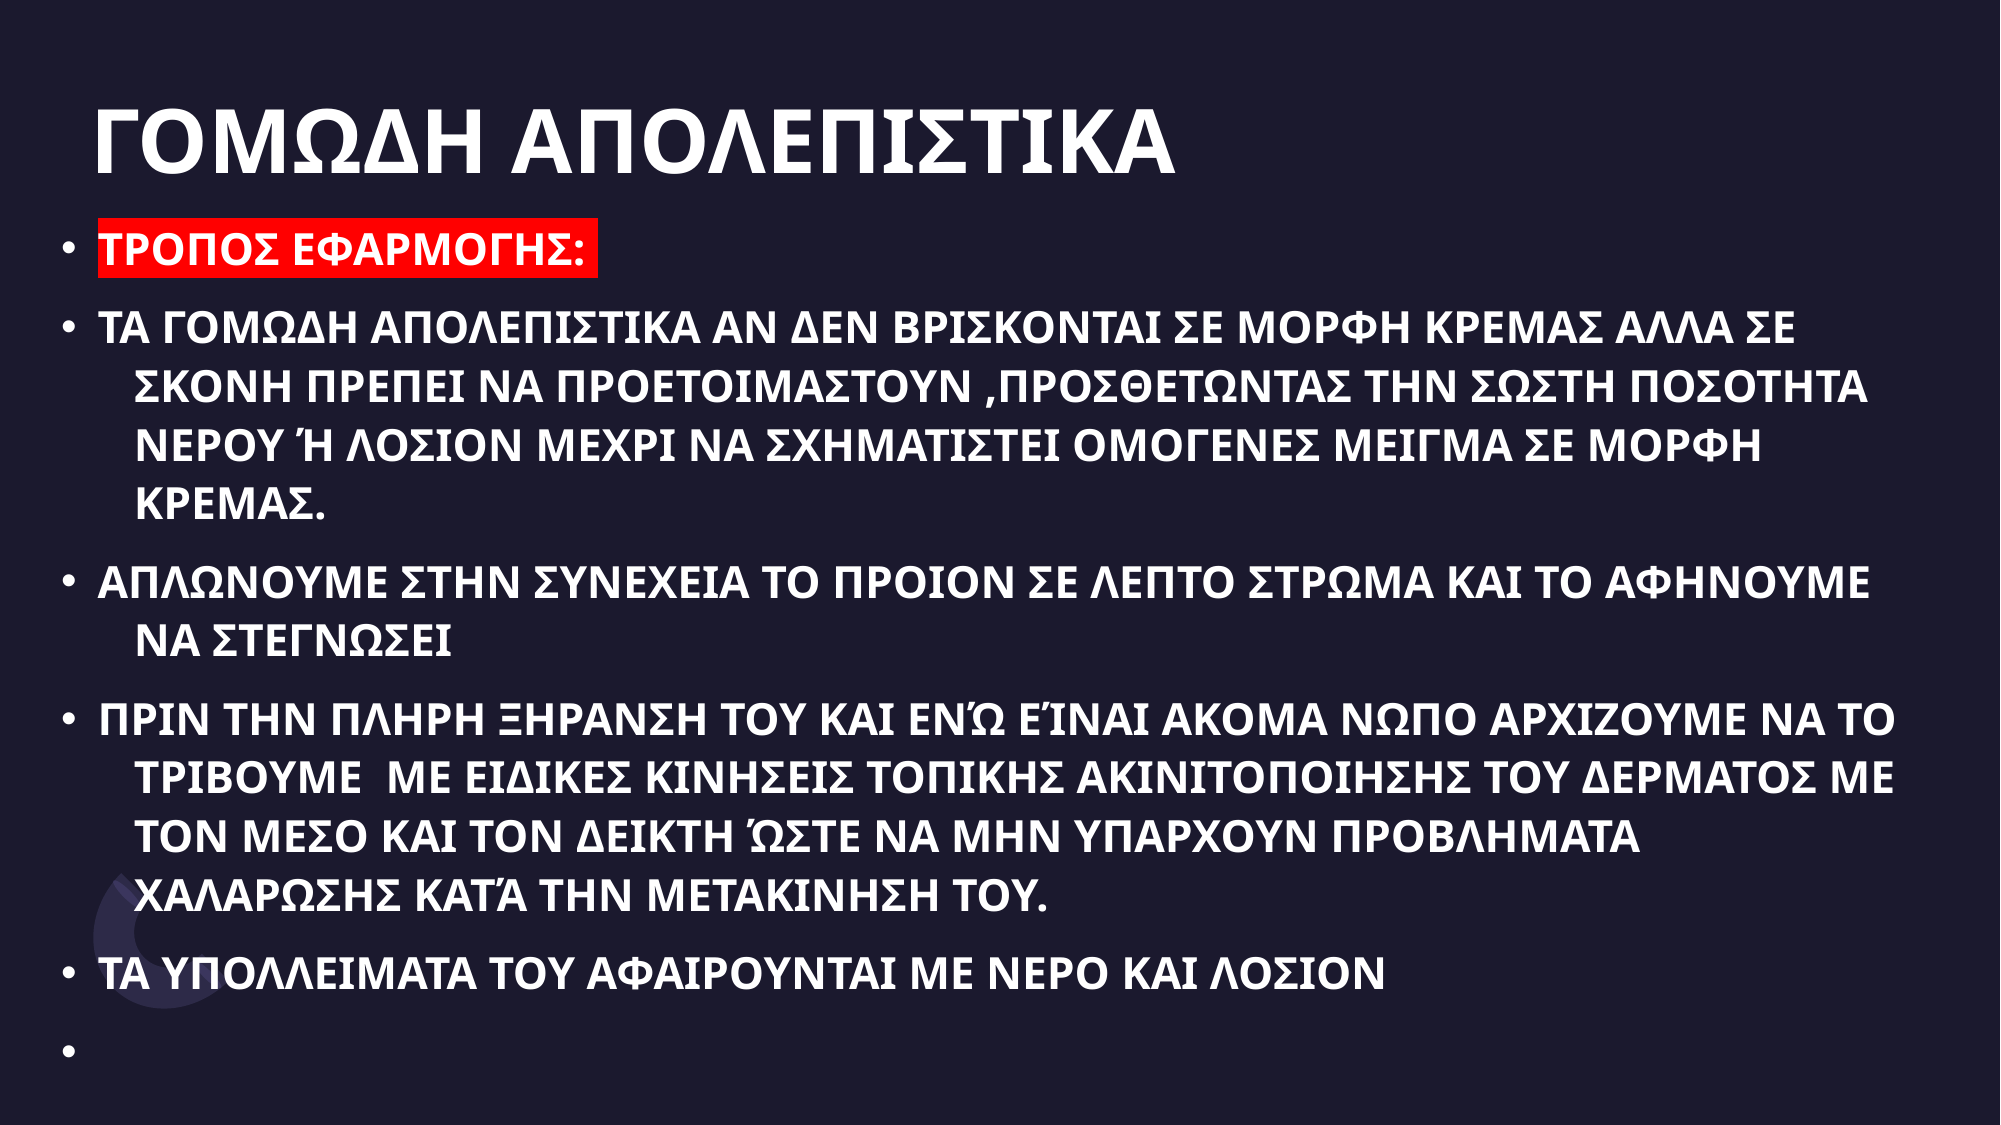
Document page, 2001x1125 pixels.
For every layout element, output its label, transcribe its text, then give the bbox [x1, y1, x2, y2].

title ΓΟΜΩΔΗ ΑΠΟΛΕΠΙΣΤΙΚΑ [90, 84, 1196, 215]
list ΤΡΟΠΟΣ ΕΦΑΡΜΟΓΗΣ: ΤΑ ΓΟΜΩΔΗ ΑΠΟΛΕΠΙΣΤΙΚΑ ΑΝ ΔΕΝ ΒΡΙΣΚΟΝΤΑΙ ΣΕ ΜΟΡΦΗ ΚΡΕΜΑΣ ΑΛΛΑ ΣΕ ΣΚΟΝΗ ΠΡΕΠΕΙ ΝΑ ΠΡΟΕΤΟΙΜΑΣΤΟΥΝ ,ΠΡΟΣΘΕΤΩΝΤΑΣ ΤΗΝ ΣΩΣΤΗ ΠΟΣΟΤΗΤΑ ΝΕΡΟΥ Ή ΛΟΣΙΟΝ ΜΕΧΡΙ ΝΑ ΣΧΗΜΑΤΙΣΤΕΙ ΟΜΟΓΕΝΕΣ ΜΕΙΓΜΑ ΣΕ ΜΟΡΦΗ ΚΡΕΜΑΣ. ΑΠΛΩΝΟΥΜΕ ΣΤΗΝ ΣΥΝΕΧΕΙΑ ΤΟ ΠΡΟΙΟΝ ΣΕ ΛΕΠΤΟ ΣΤΡΩΜΑ ΚΑΙ ΤΟ ΑΦΗΝΟΥΜΕ ΝΑ ΣΤΕΓΝΩΣΕΙ ΠΡΙΝ ΤΗΝ ΠΛΗΡΗ ΞΗΡΑΝΣΗ ΤΟΥ ΚΑΙ ΕΝΏ ΕΊΝΑΙ ΑΚΟΜΑ ΝΩΠΟ ΑΡΧΙΖΟΥΜΕ ΝΑ ΤΟ ΤΡΙΒΟΥΜΕ ΜΕ ΕΙΔΙΚΕΣ ΚΙΝΗΣΕΙΣ ΤΟΠΙΚΗΣ ΑΚΙΝΙΤΟΠΟΙΗΣΗΣ ΤΟΥ ΔΕΡΜΑΤΟΣ ΜΕ ΤΟΝ ΜΕΣΟ ΚΑΙ ΤΟΝ ΔΕΙΚΤΗ ΏΣΤΕ ΝΑ ΜΗΝ ΥΠΑΡΧΟΥΝ ΠΡΟΒΛΗΜΑΤΑ ΧΑΛΑΡΩΣΗΣ ΚΑΤΆ ΤΗΝ ΜΕΤΑΚΙΝΗΣΗ ΤΟΥ. ΤΑ ΥΠΟΛΛΕΙΜΑΤΑ ΤΟΥ ΑΦΑΙΡΟΥΝΤΑΙ ΜΕ ΝΕΡΟ ΚΑΙ ΛΟΣΙΟΝ [61, 215, 1910, 1000]
